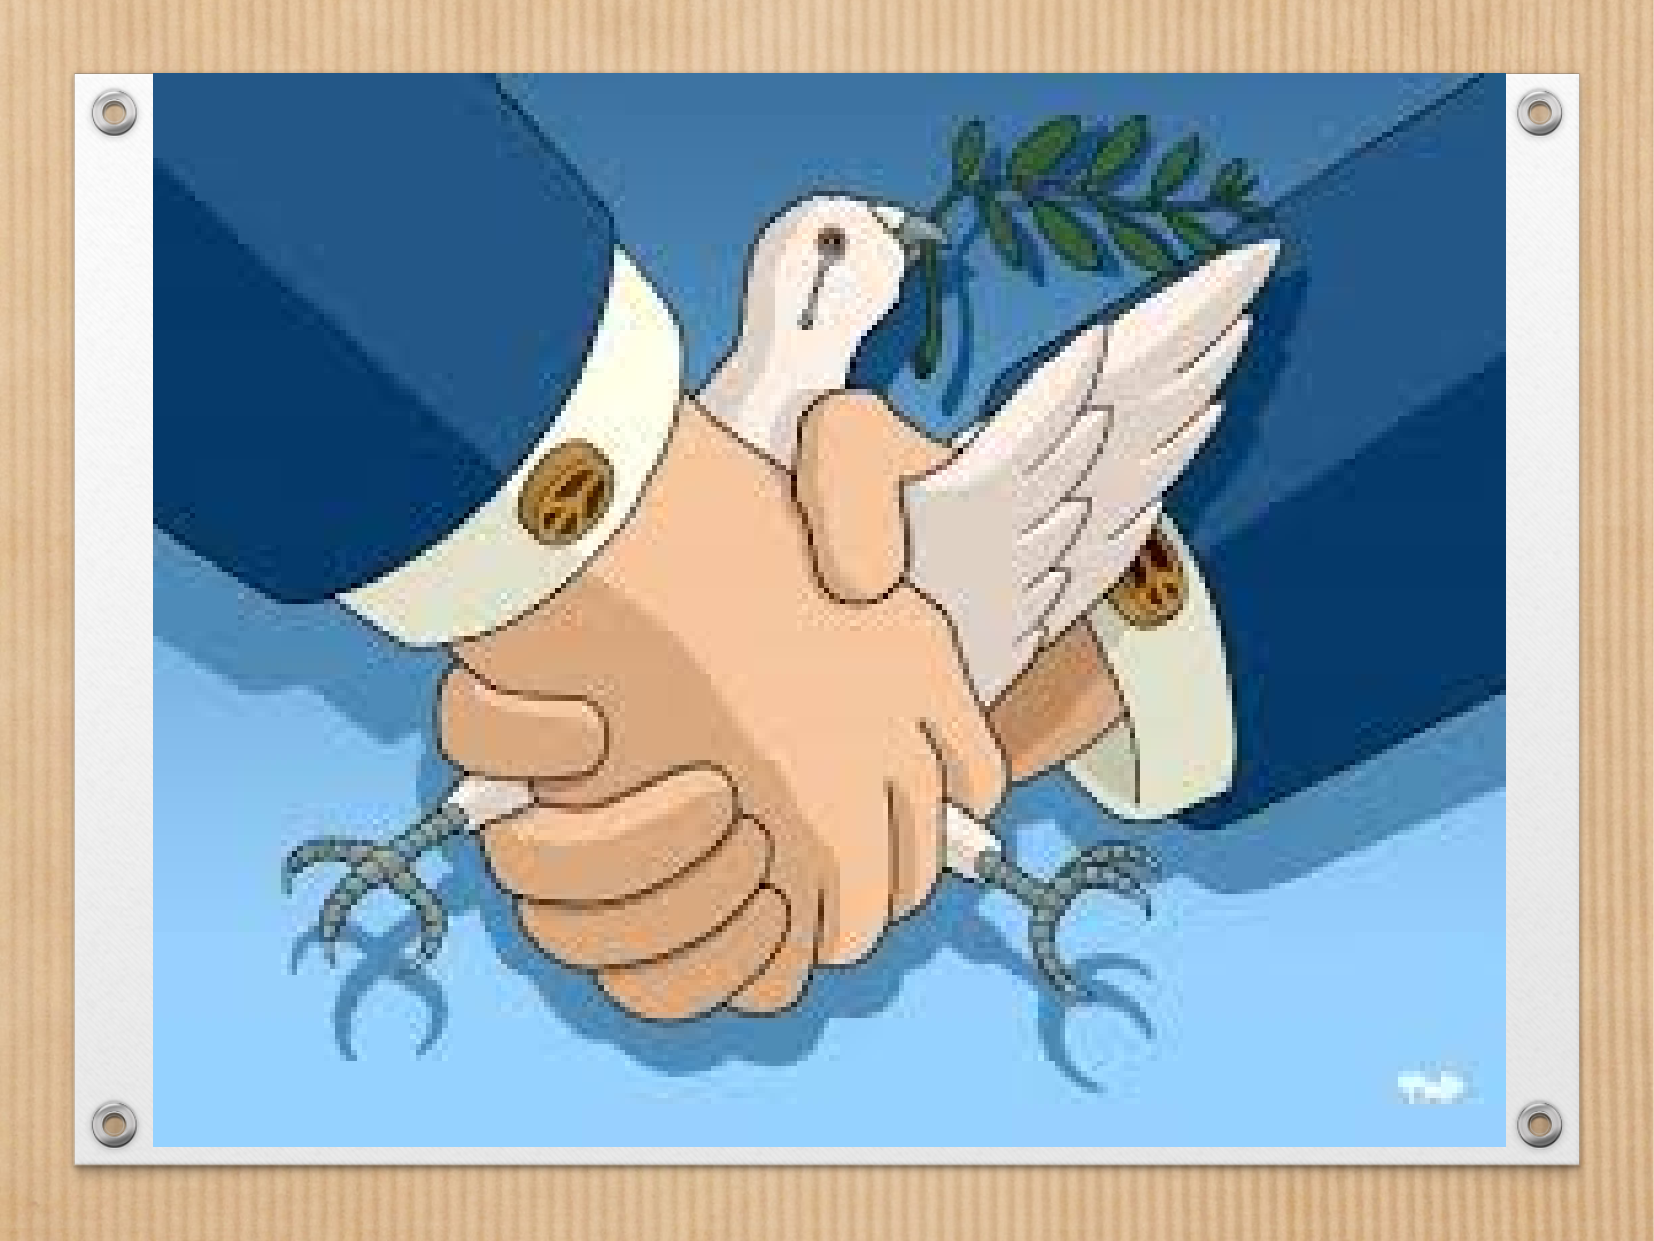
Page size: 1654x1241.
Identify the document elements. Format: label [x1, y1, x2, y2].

picture [153, 73, 1506, 1147]
